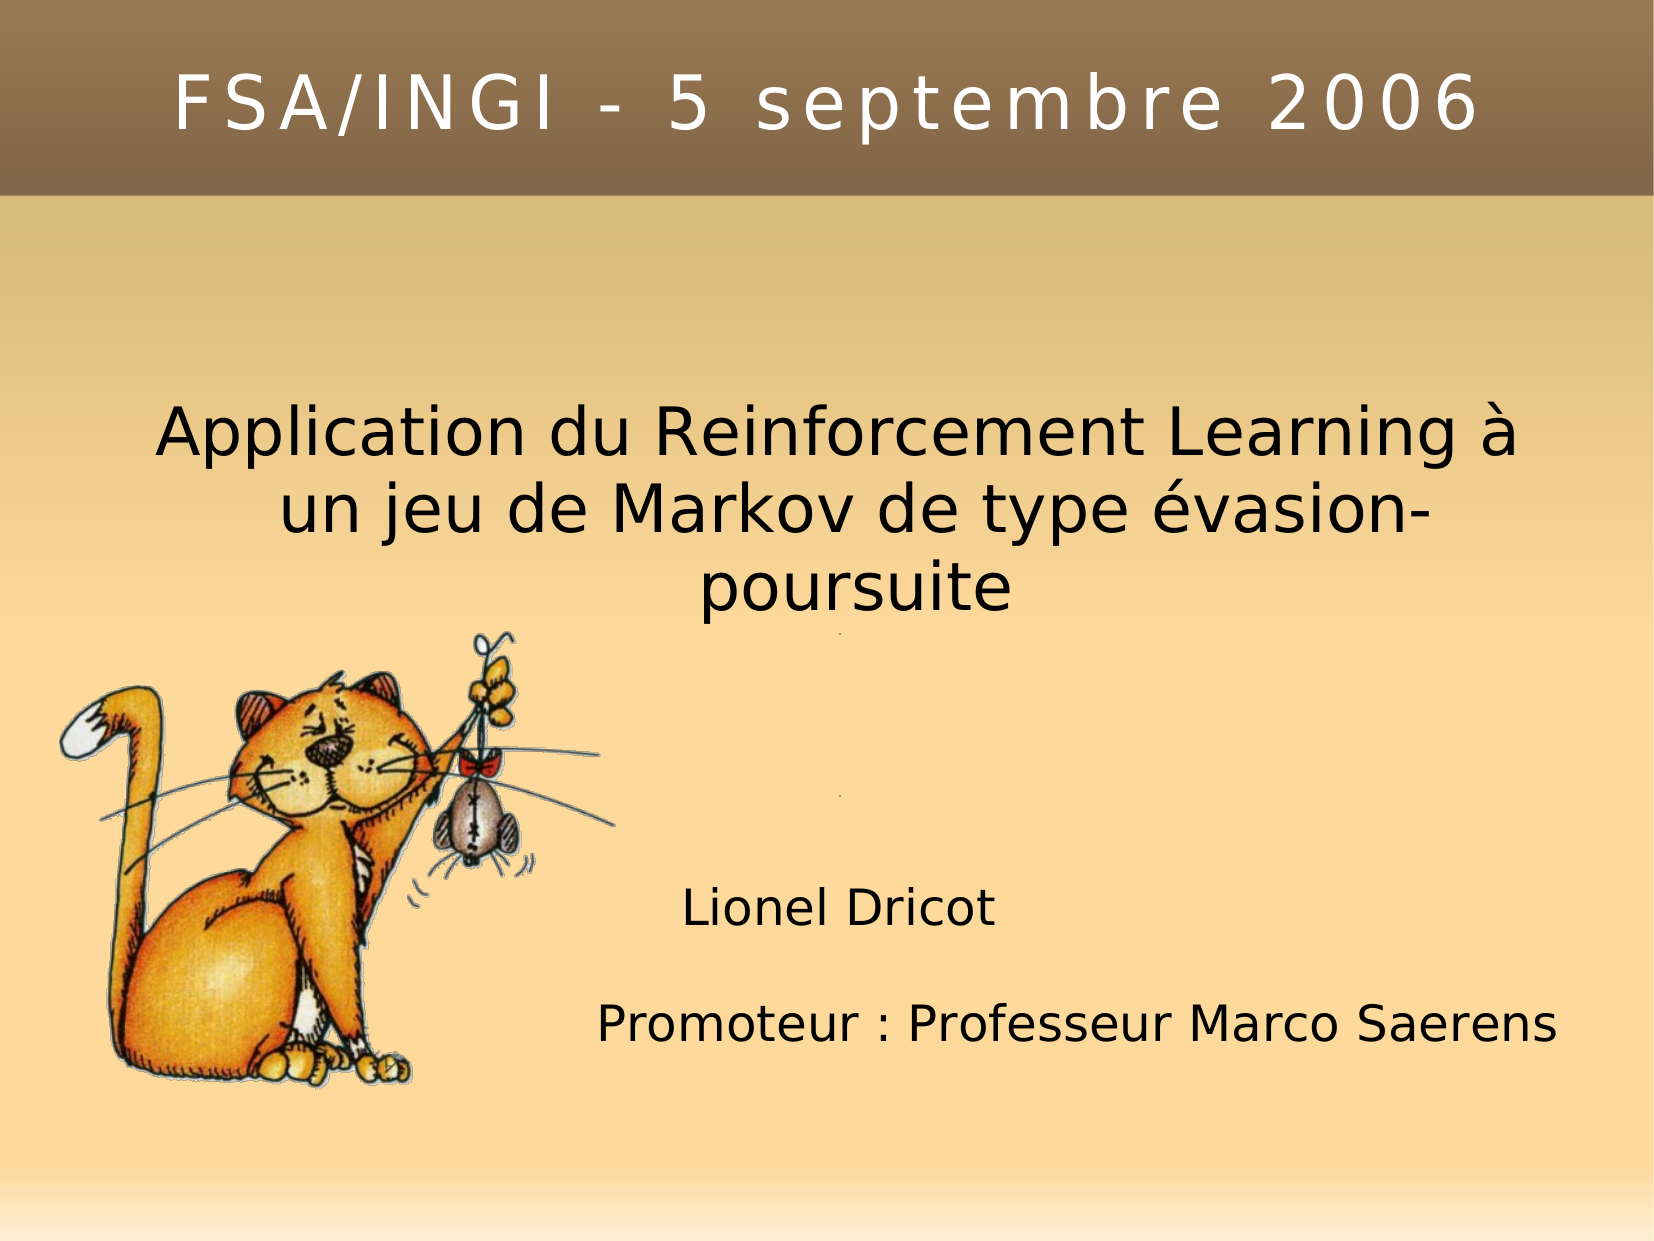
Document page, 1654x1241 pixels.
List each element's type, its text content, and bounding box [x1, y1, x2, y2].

subtitle Application du Reinforcement Learning à un jeu de Markov de type évasion-poursuite Lionel Dricot Promoteur : Professeur Marco Saerens [76, 354, 1565, 1093]
title FSA/INGI - 5 septembre 2006 [59, 29, 1595, 178]
picture [0, 0, 1654, 1241]
